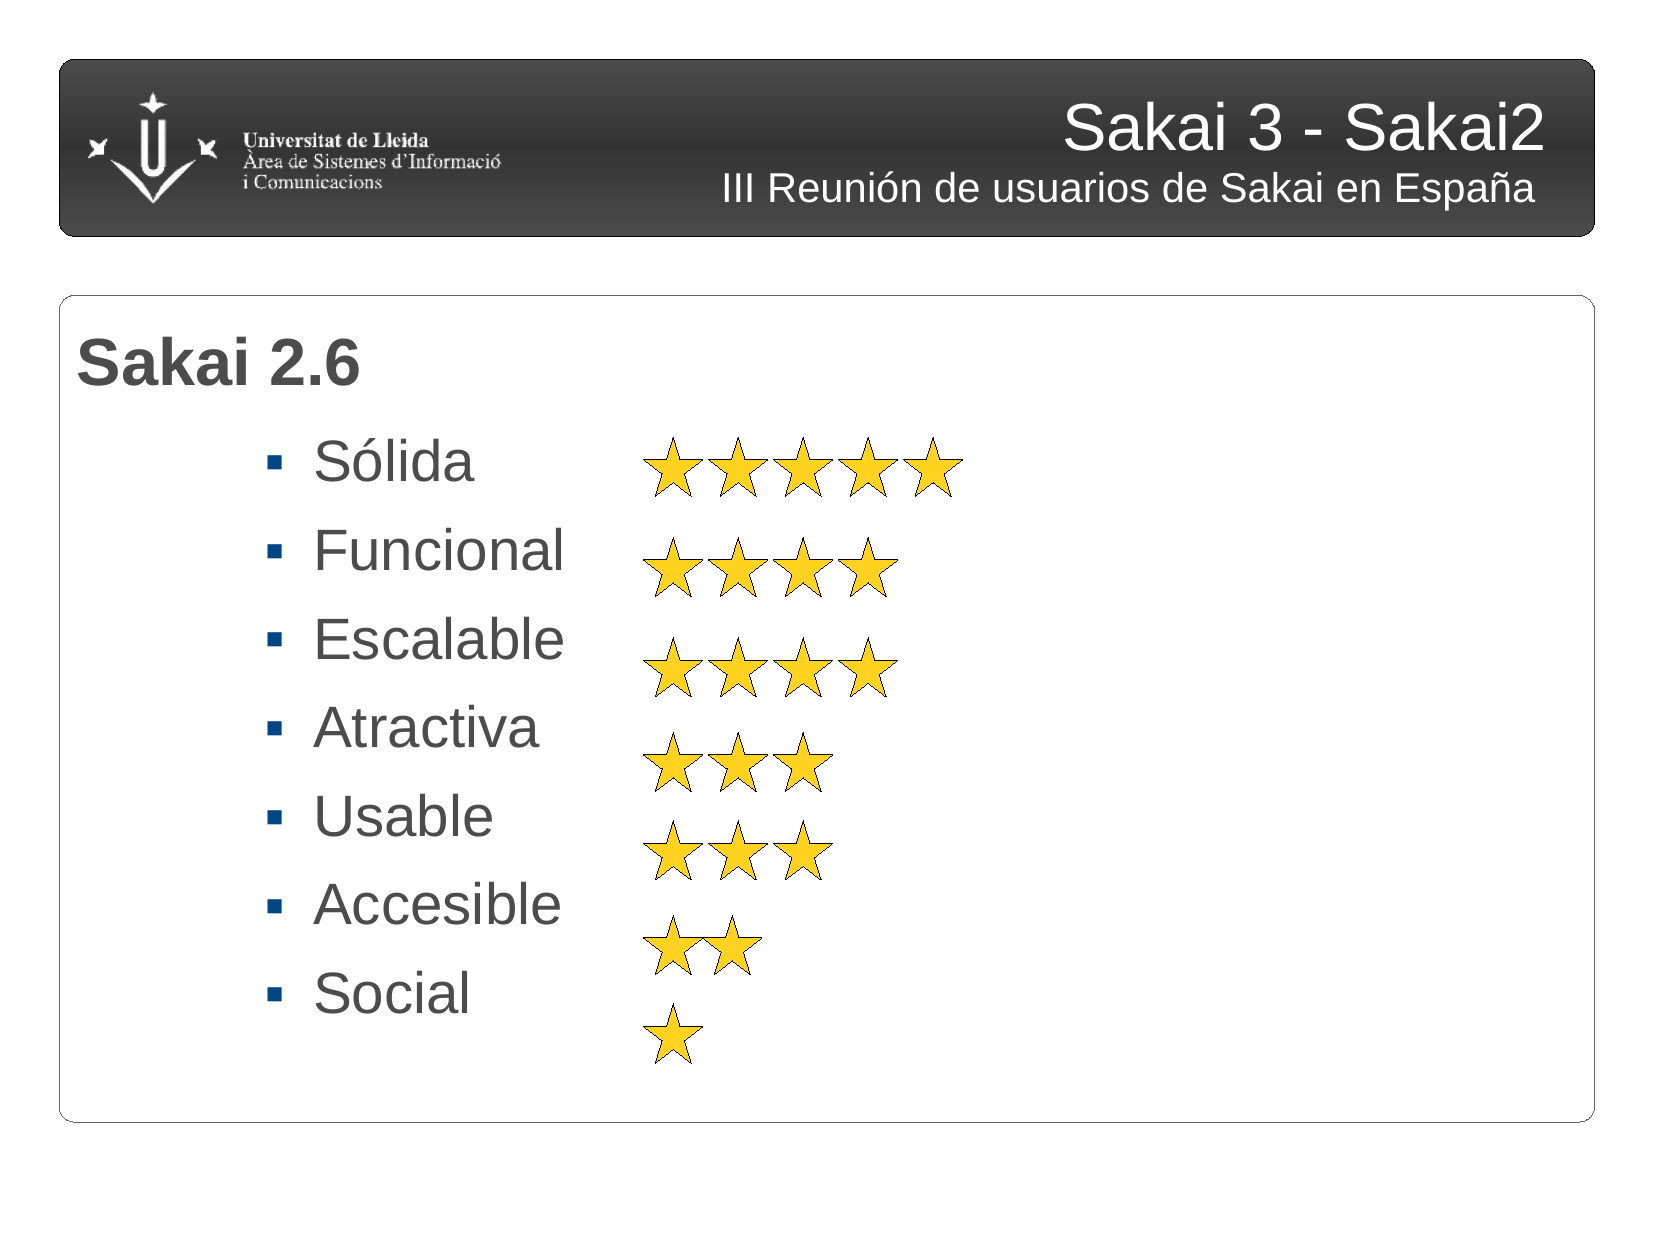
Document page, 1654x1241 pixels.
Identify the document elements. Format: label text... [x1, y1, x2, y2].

list Sakai 2.6 Sólida Funcional Escalable Atractiva Usable Accesible Social [76, 324, 1565, 1172]
text_box [643, 820, 703, 880]
text_box [708, 820, 768, 880]
picture [64, 75, 530, 225]
text_box [773, 820, 833, 880]
text_box [643, 1003, 703, 1064]
text_box [643, 915, 762, 975]
title Sakai 3 - Sakai2 III Reunión de usuarios de Sakai en España [501, 76, 1548, 225]
